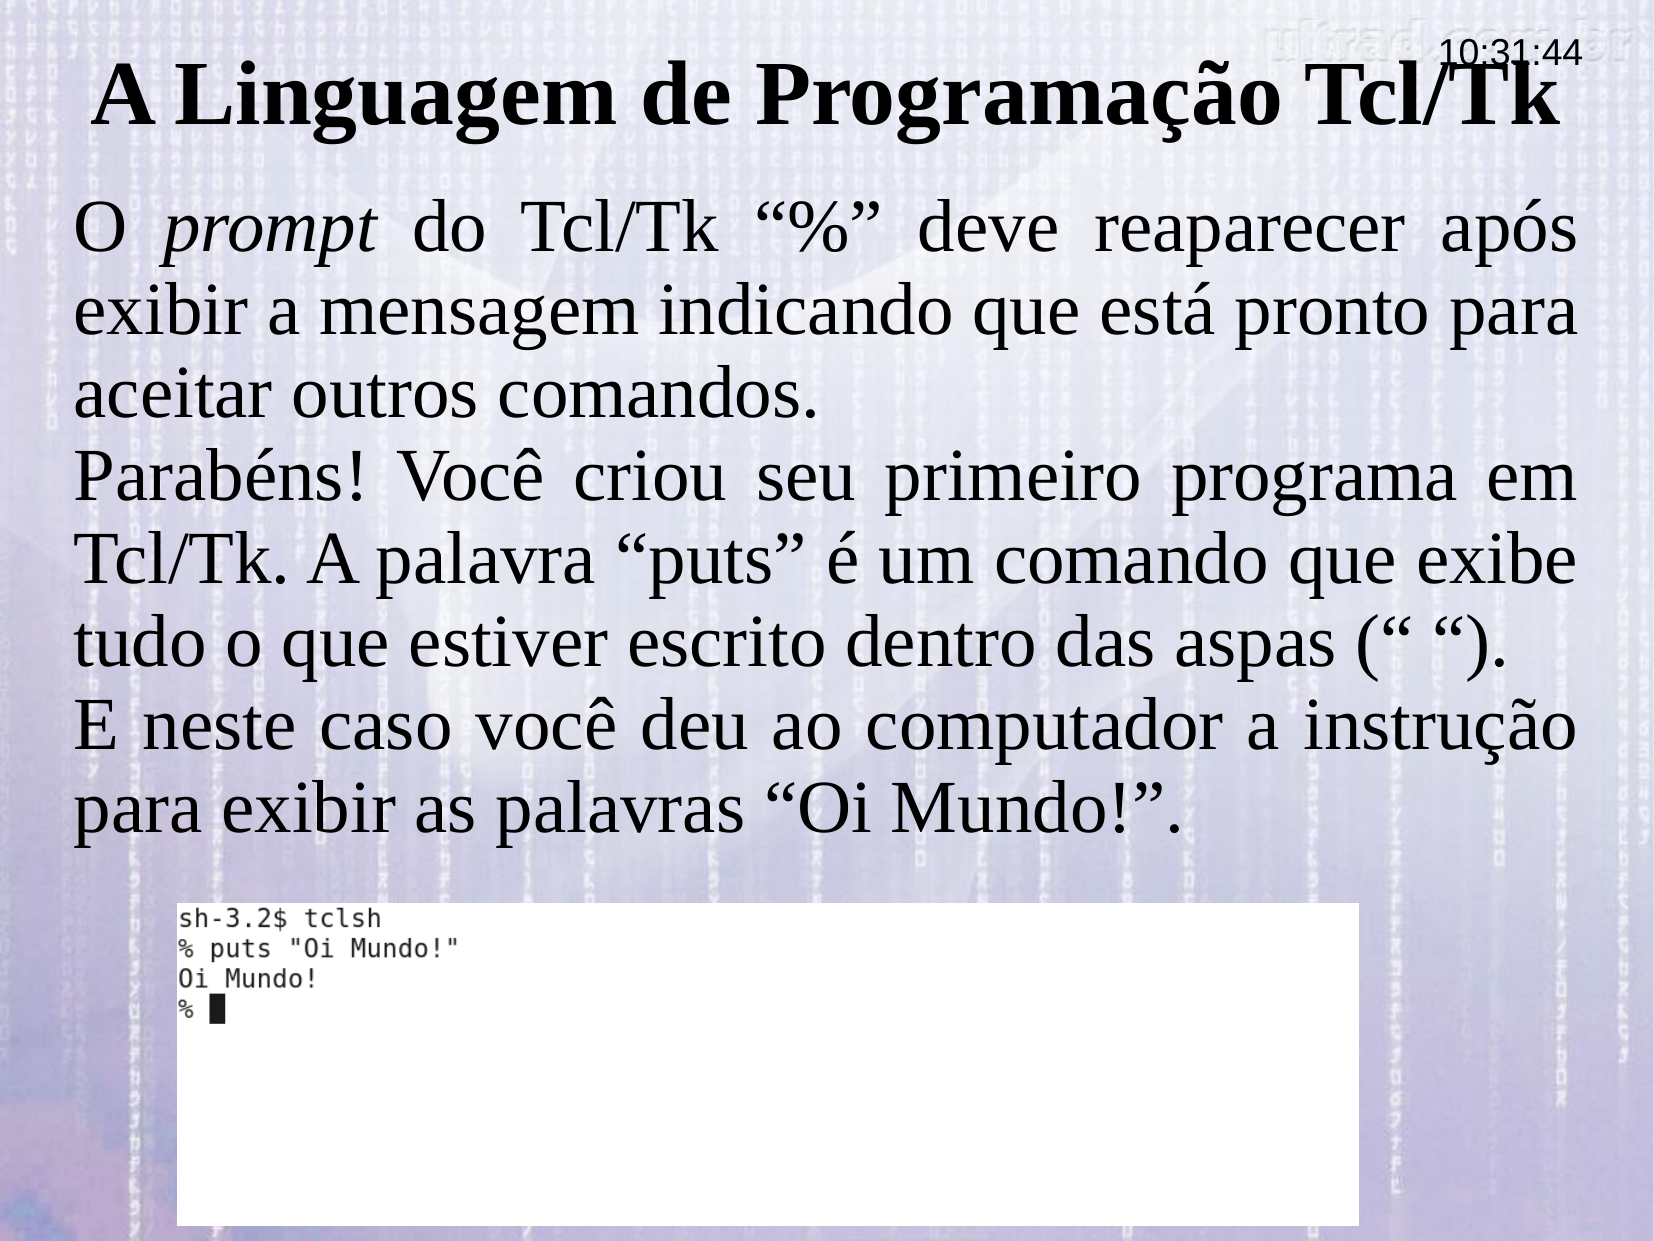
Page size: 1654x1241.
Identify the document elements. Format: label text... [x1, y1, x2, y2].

text_box O prompt do Tcl/Tk “%” deve reaparecer após exibir a mensagem indicando que está pronto para aceitar outros comandos. Parabéns! Você criou seu primeiro programa em Tcl/Tk. A palavra “puts” é um comando que exibe tudo o que estiver escrito dentro das aspas (“ “). E neste caso você deu ao computador a instrução para exibir as palavras “Oi Mundo!”. [59, 177, 1595, 919]
text_box 11:21:03 [1423, 23, 1631, 94]
picture [0, 0, 1654, 1241]
text_box A Linguagem de Programação Tcl/Tk [29, 35, 1625, 171]
